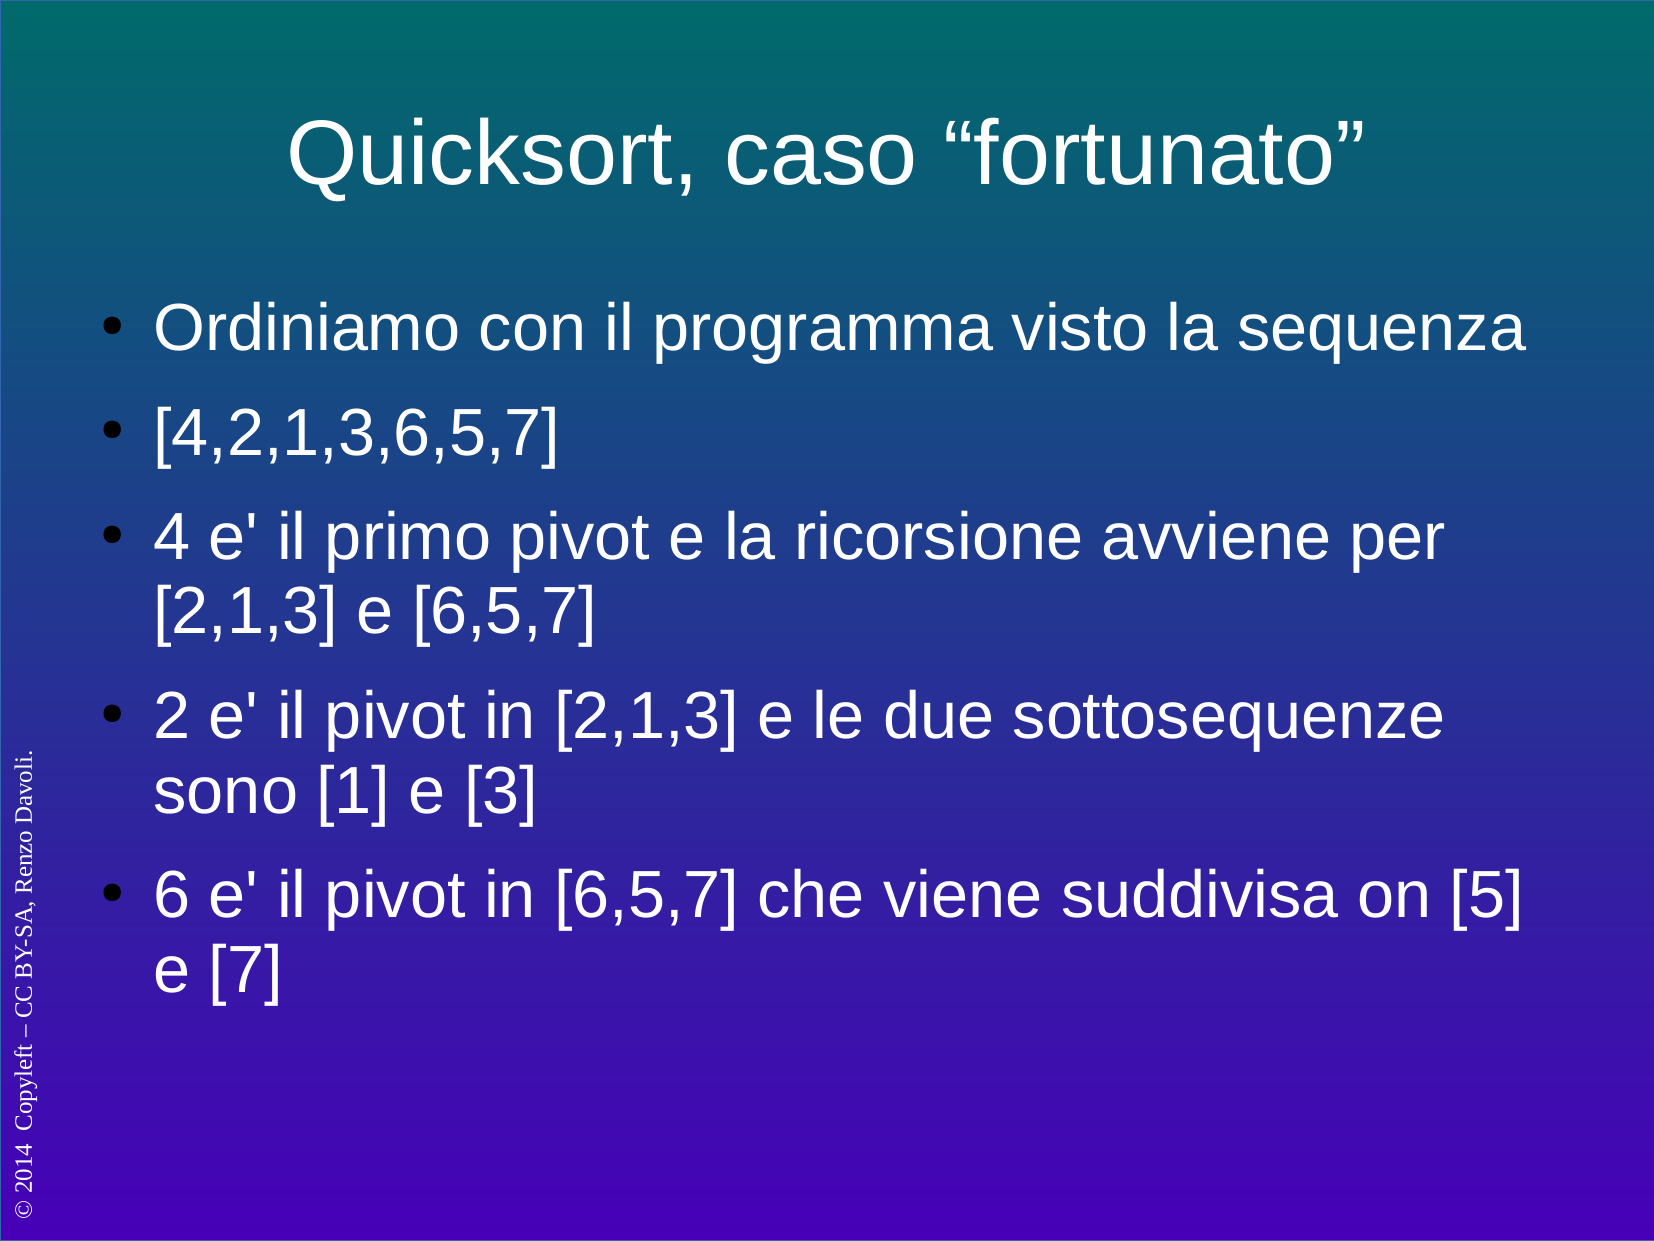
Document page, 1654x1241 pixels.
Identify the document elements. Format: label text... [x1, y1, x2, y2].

list Ordiniamo con il programma visto la sequenza [4,2,1,3,6,5,7] 4 e' il primo pivot e la ricorsione avviene per [2,1,3] e [6,5,7] 2 e' il pivot in [2,1,3] e le due sottosequenze sono [1] e [3] 6 e' il pivot in [6,5,7] che viene suddivisa on [5] e [7] [82, 290, 1571, 1010]
title Quicksort, caso “fortunato” [82, 49, 1571, 257]
